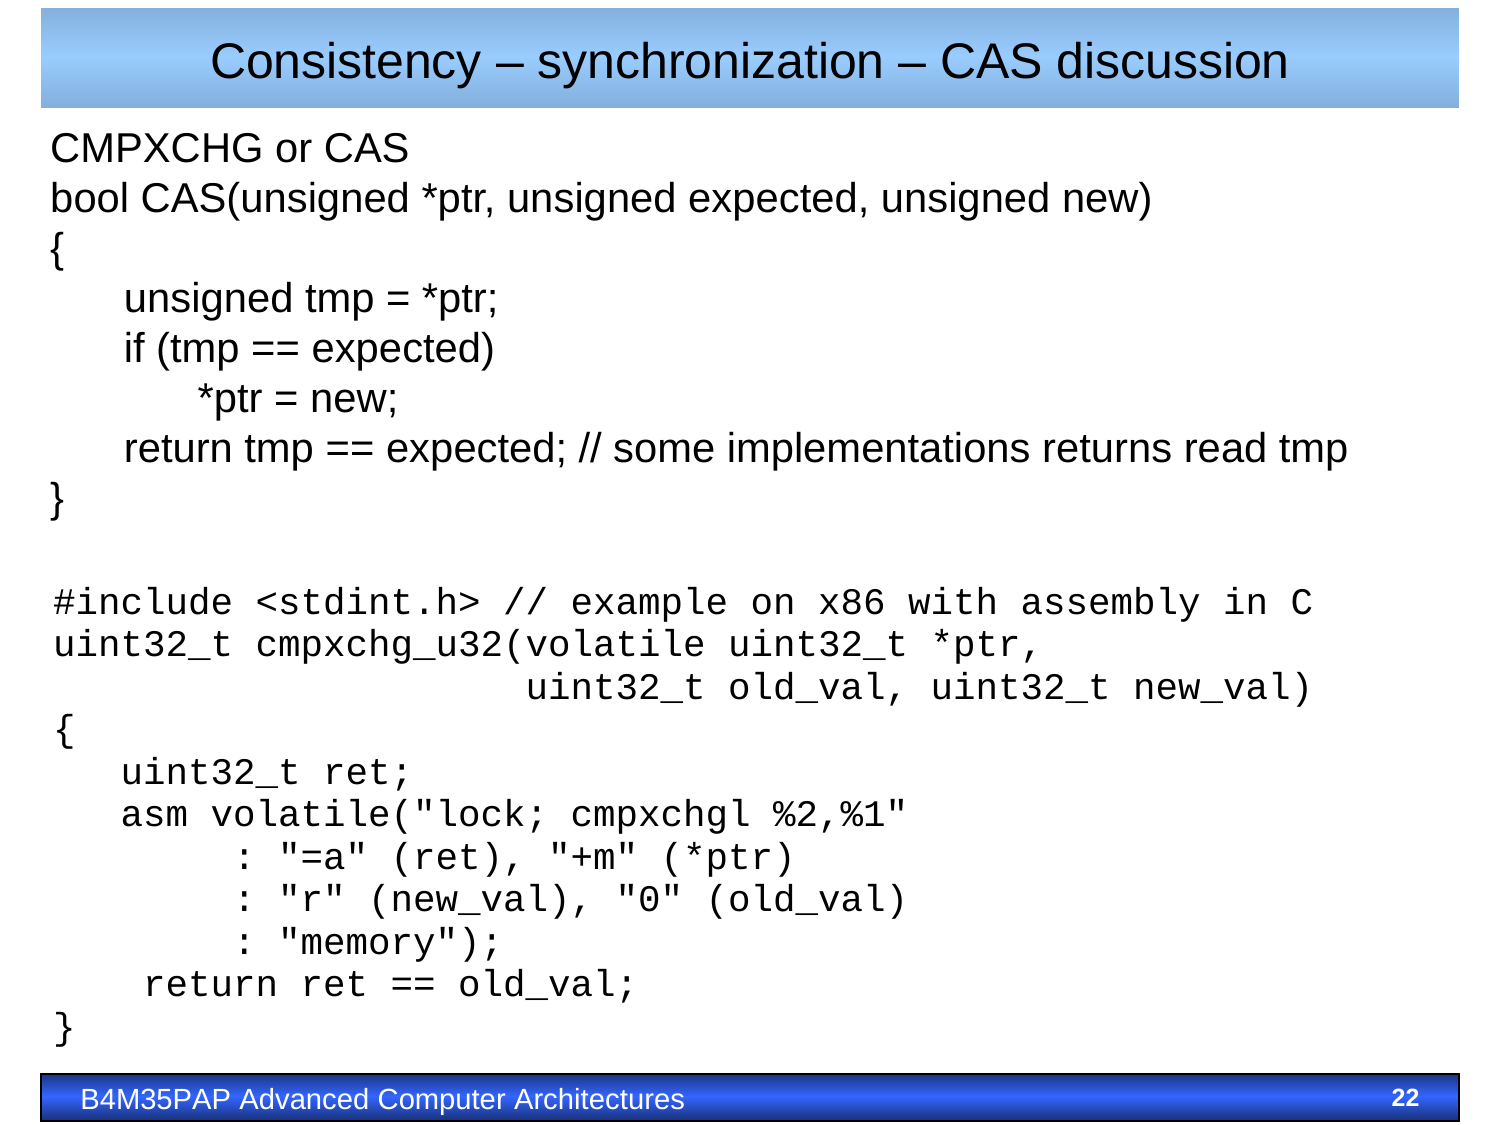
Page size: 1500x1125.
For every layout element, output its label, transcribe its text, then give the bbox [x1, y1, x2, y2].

title Consistency – synchronization – CAS discussion [41, 8, 1459, 108]
text_box #include <stdint.h> // example on x86 with assembly in C uint32_t cmpxchg_u32(volatile uint32_t *ptr, uint32_t old_val, uint32_t new_val) { uint32_t ret; asm volatile("lock; cmpxchgl %2,%1" : "=a" (ret), "+m" (*ptr) : "r" (new_val), "0" (old_val) : "memory"); return ret == old_val; } [38, 575, 1445, 1059]
text_box CMPXCHG or CAS bool CAS(unsigned *ptr, unsigned expected, unsigned new) { unsigned tmp = *ptr; if (tmp == expected) *ptr = new; return tmp == expected; // some implementations returns read tmp } [35, 113, 1455, 529]
